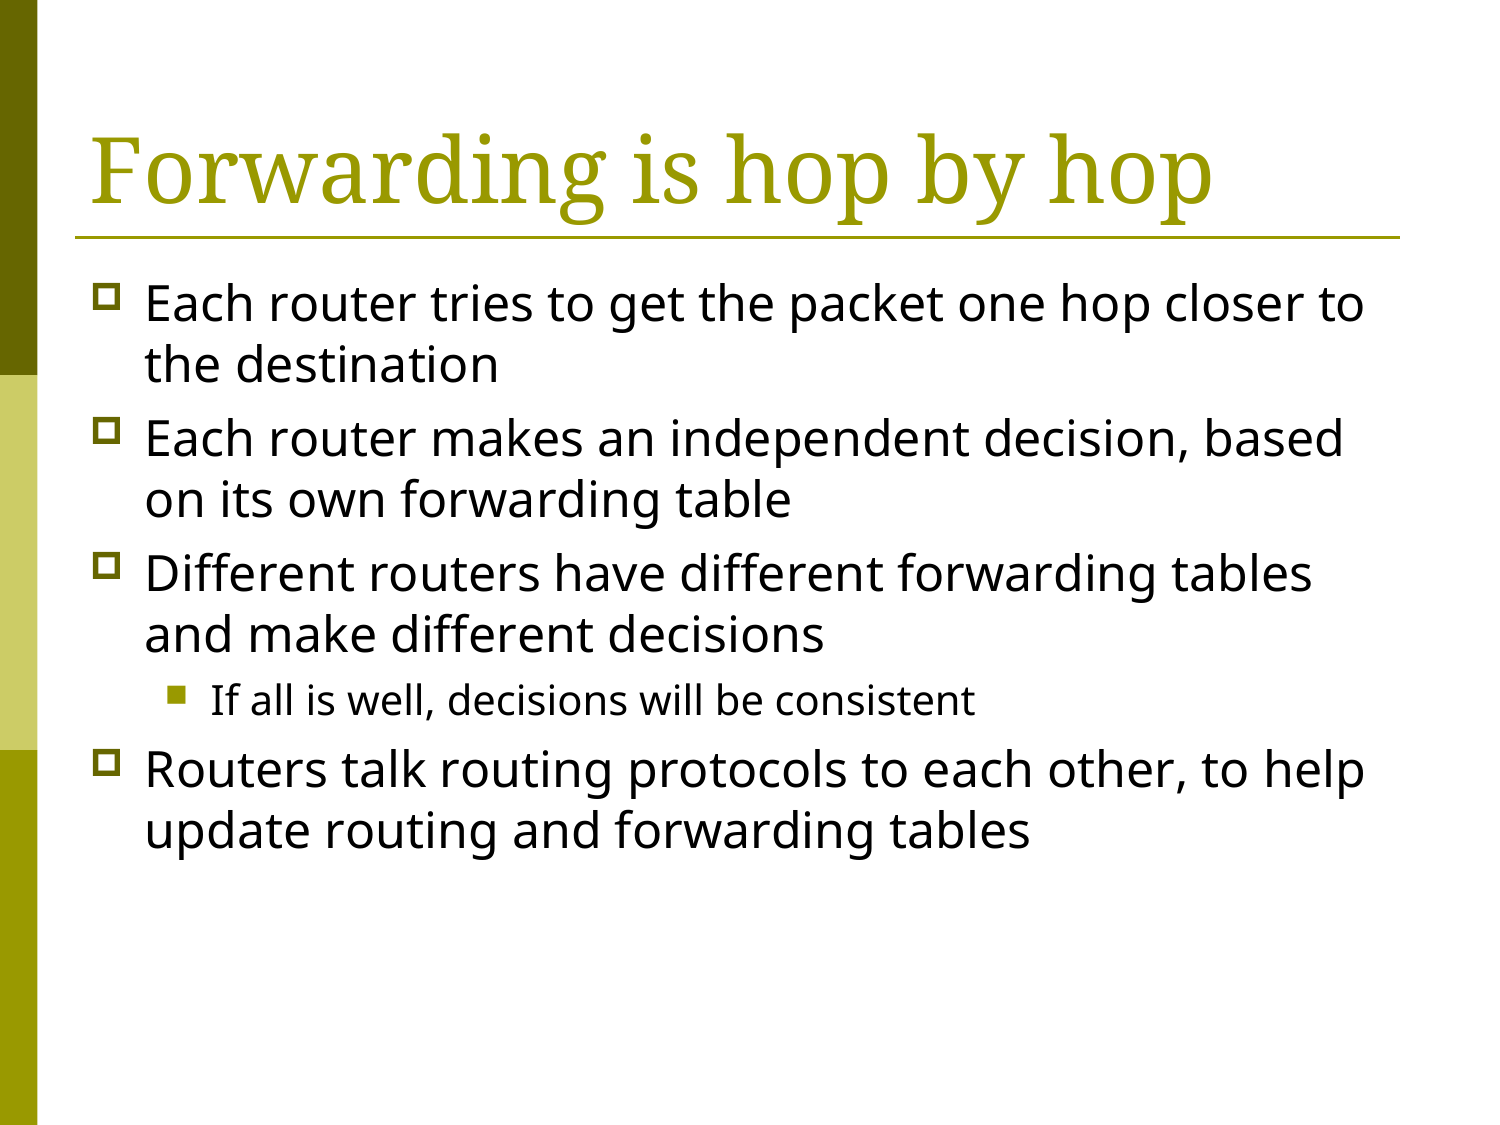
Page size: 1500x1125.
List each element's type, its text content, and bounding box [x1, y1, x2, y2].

list Each router tries to get the packet one hop closer to the destination Each router makes an independent decision, based on its own forwarding table Different routers have different forwarding tables and make different decisions If all is well, decisions will be consistent Routers talk routing protocols to each other, to help update routing and forwarding tables [75, 262, 1426, 1006]
title Forwarding is hop by hop [75, 45, 1426, 233]
